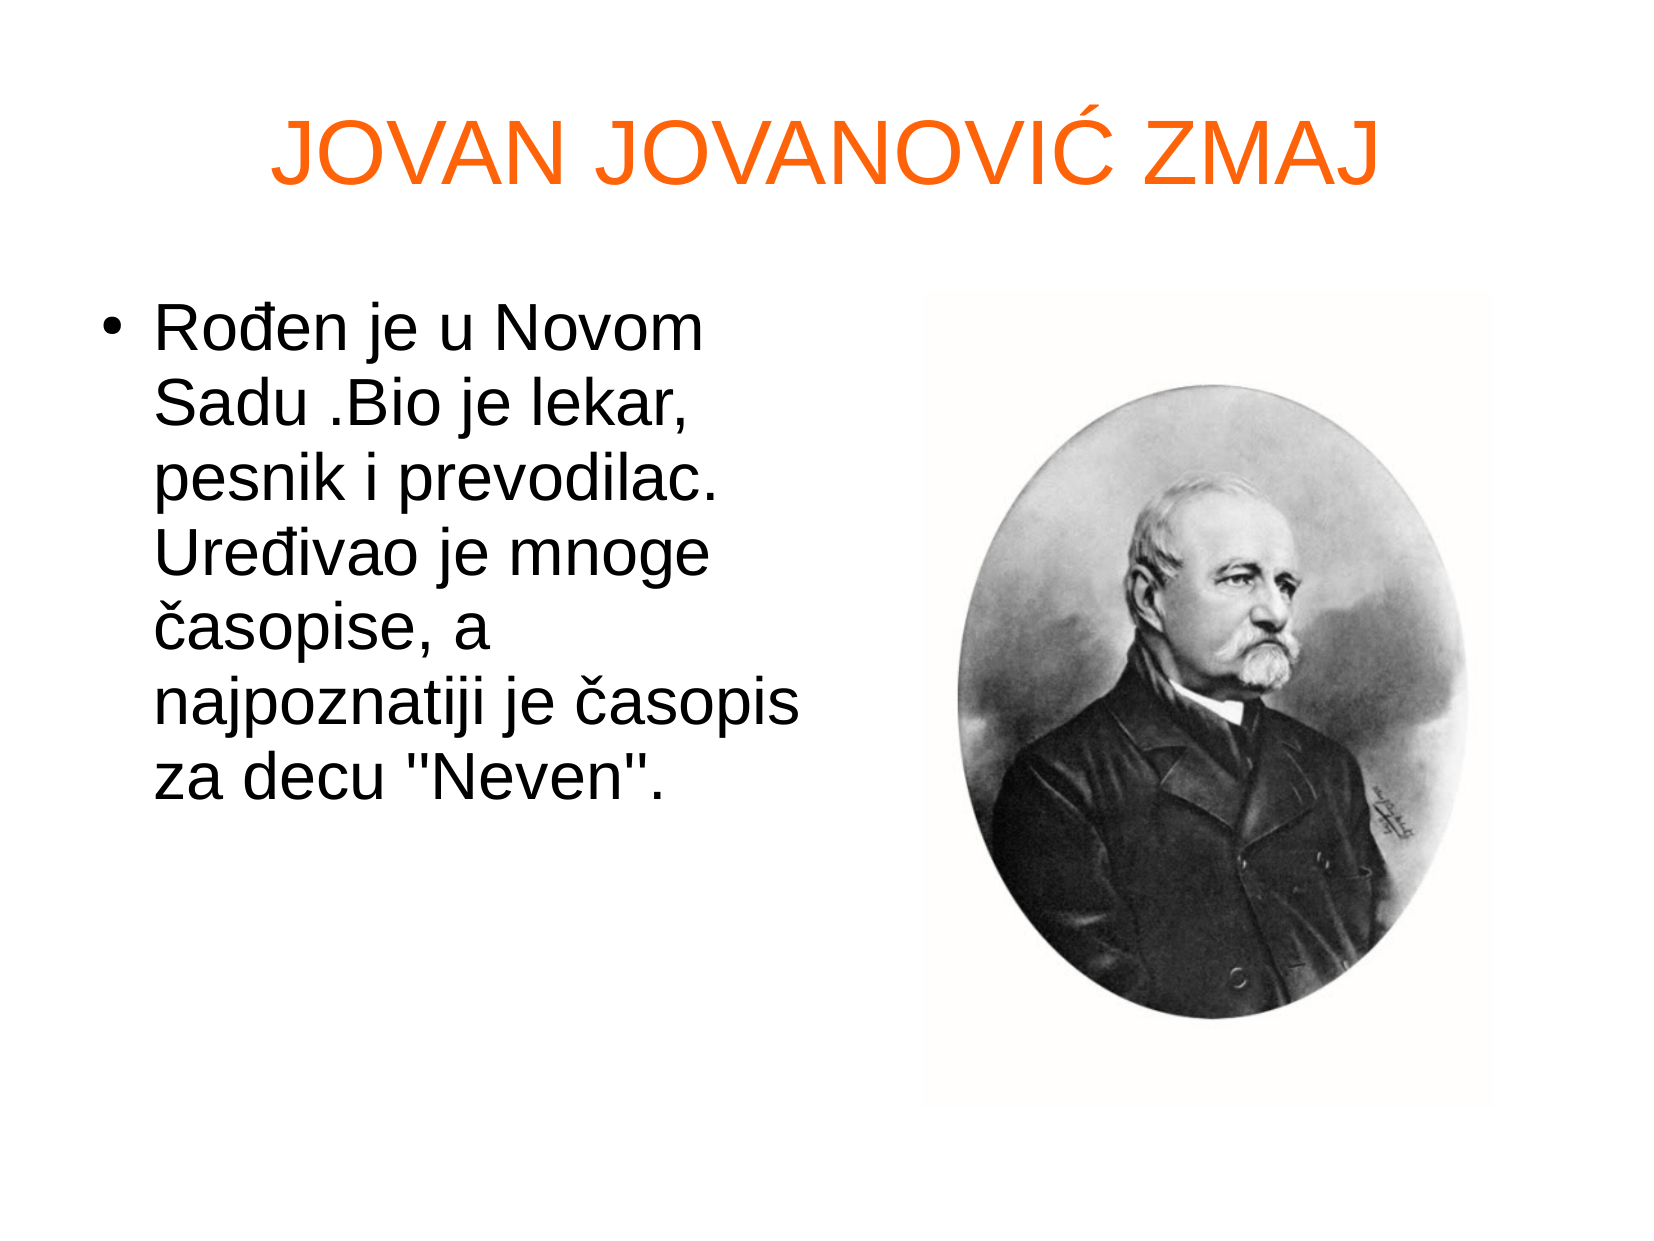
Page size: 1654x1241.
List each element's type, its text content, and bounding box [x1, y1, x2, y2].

title JOVAN JOVANOVIĆ ZMAJ [82, 56, 1571, 250]
picture [922, 290, 1494, 1109]
list Rođen je u Novom Sadu .Bio je lekar, pesnik i prevodilac. Uređivao je mnoge časopise, a najpoznatiji je časopis za decu ''Neven''. [82, 290, 809, 1109]
